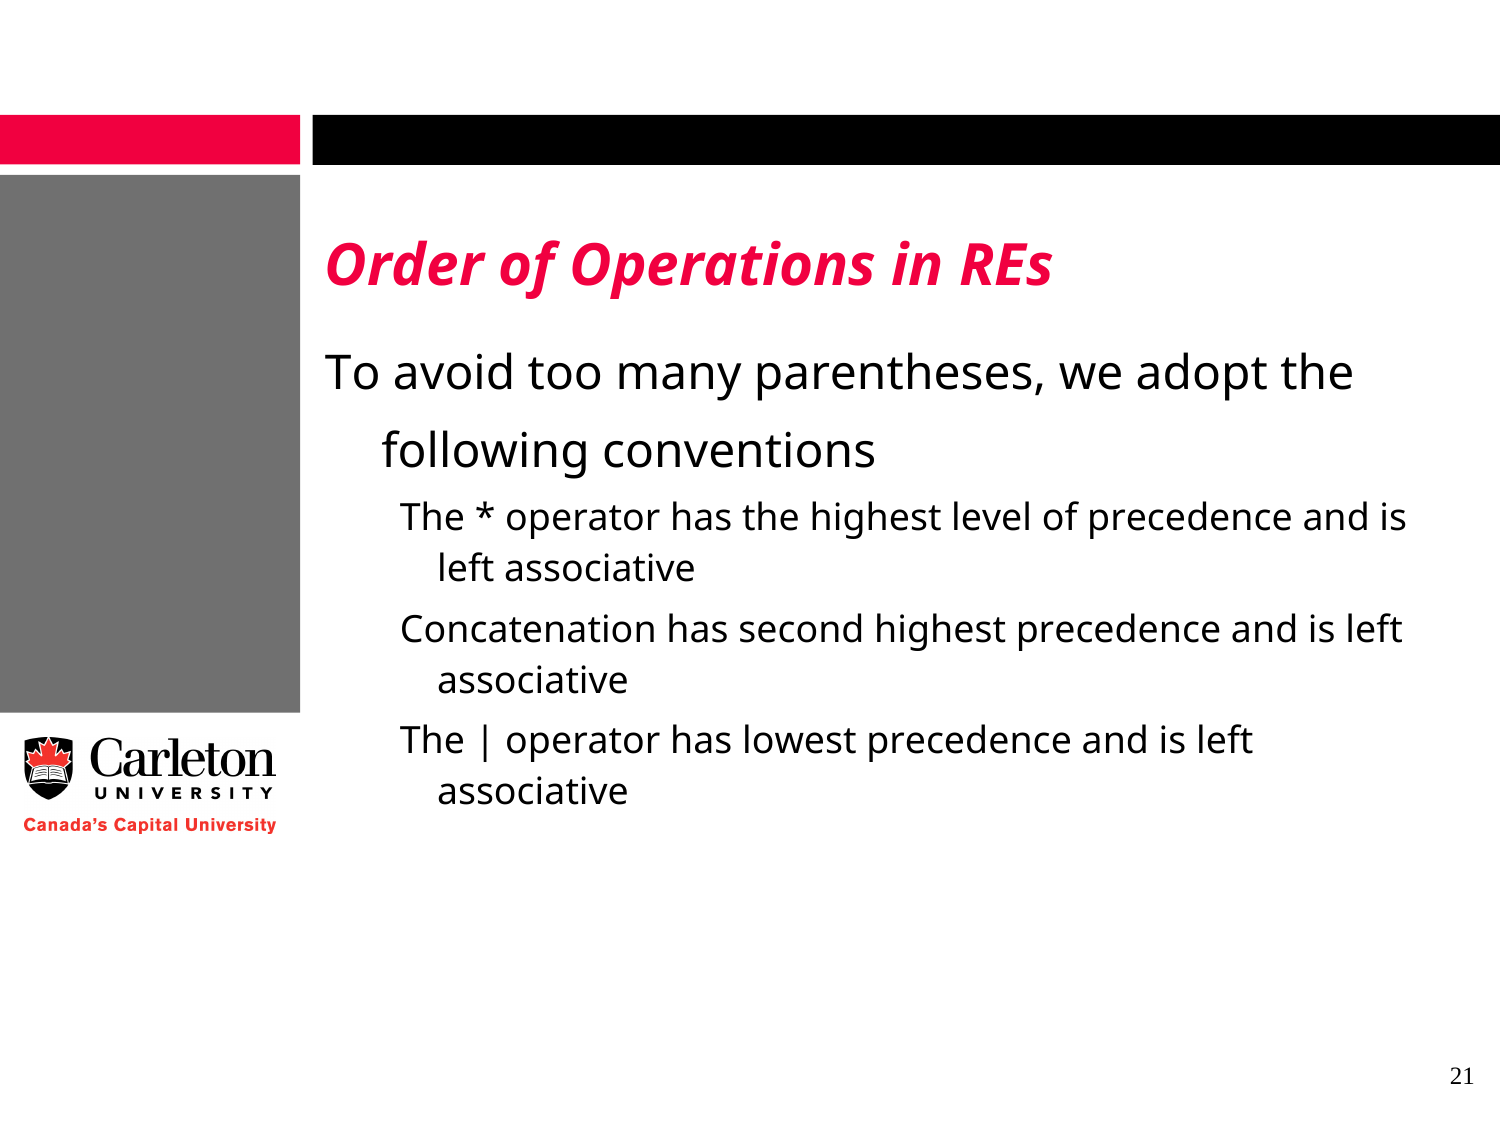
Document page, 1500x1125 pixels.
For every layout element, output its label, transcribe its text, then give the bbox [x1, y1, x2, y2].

list To avoid too many parentheses, we adopt the following conventions The * operator has the highest level of precedence and is left associative Concatenation has second highest precedence and is left associative The | operator has lowest precedence and is left associative [324, 324, 1450, 1036]
picture [24, 737, 276, 834]
title Order of Operations in REs [324, 194, 1450, 324]
